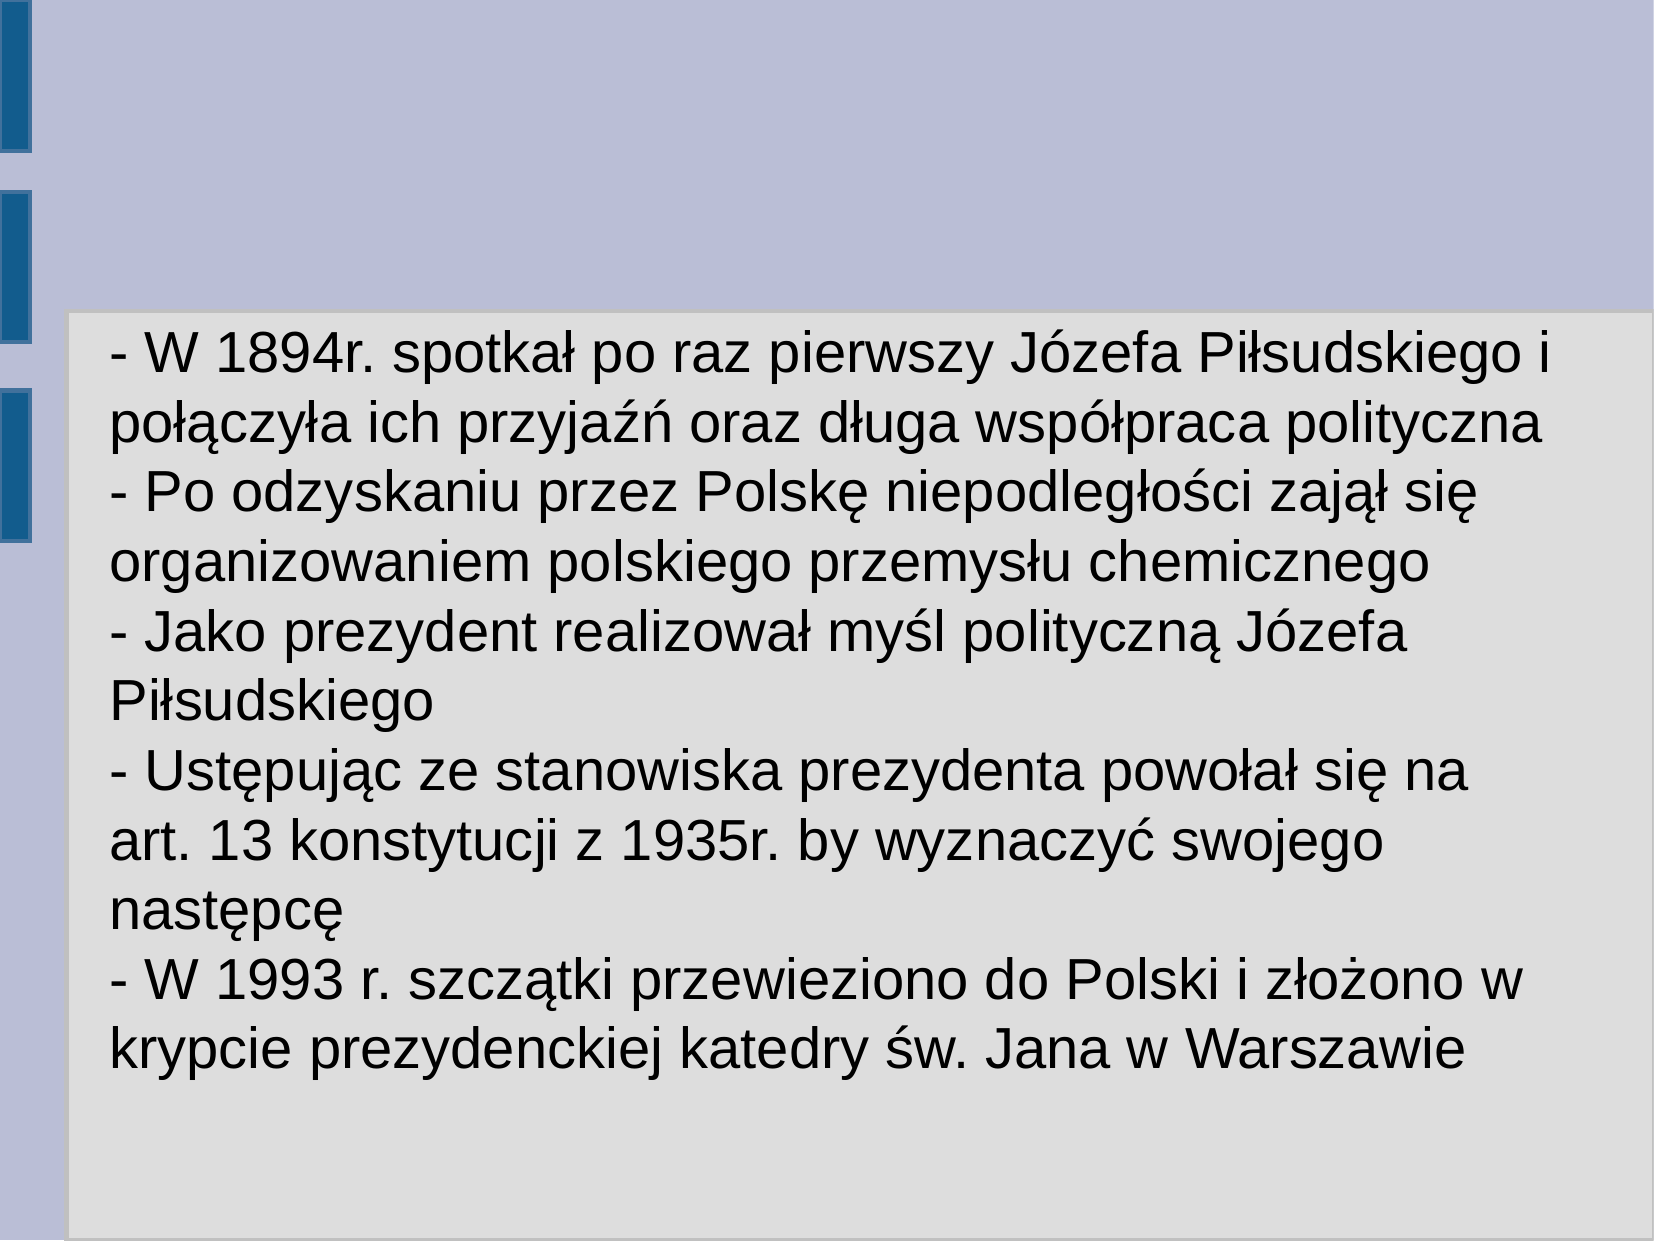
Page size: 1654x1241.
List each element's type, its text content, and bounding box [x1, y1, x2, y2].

list - W 1894r. spotkał po raz pierwszy Józefa Piłsudskiego i połączyła ich przyjaźń oraz długa współpraca polityczna - Po odzyskaniu przez Polskę niepodległości zajął się organizowaniem polskiego przemysłu chemicznego - Jako prezydent realizował myśl polityczną Józefa Piłsudskiego - Ustępując ze stanowiska prezydenta powołał się na art. 13 konstytucji z 1935r. by wyznaczyć swojego następcę - W 1993 r. szczątki przewieziono do Polski i złożono w krypcie prezydenckiej katedry św. Jana w Warszawie [94, 307, 1583, 1197]
